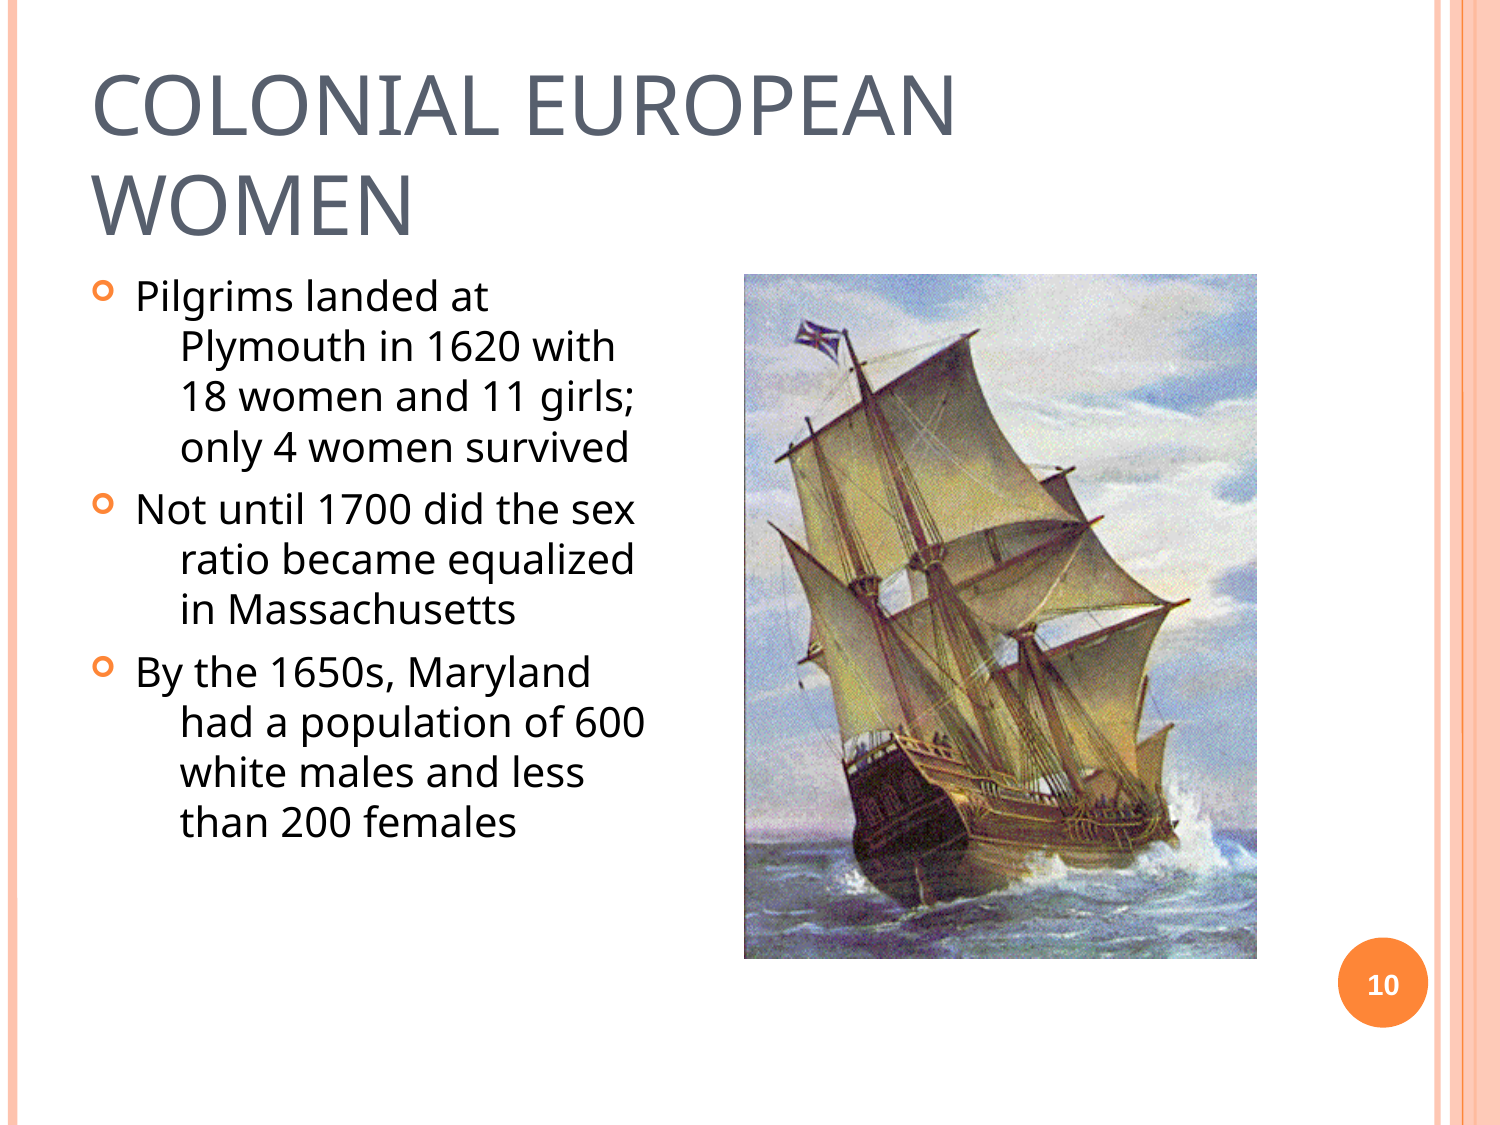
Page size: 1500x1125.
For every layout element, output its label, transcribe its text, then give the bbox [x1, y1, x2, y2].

title Colonial European Women [75, 45, 1300, 233]
picture [744, 275, 1257, 959]
text_box [1333, 940, 1434, 1027]
list Pilgrims landed at Plymouth in 1620 with 18 women and 11 girls; only 4 women survived Not until 1700 did the sex ratio became equalized in Massachusetts By the 1650s, Maryland had a population of 600 white males and less than 200 females [75, 262, 676, 1013]
